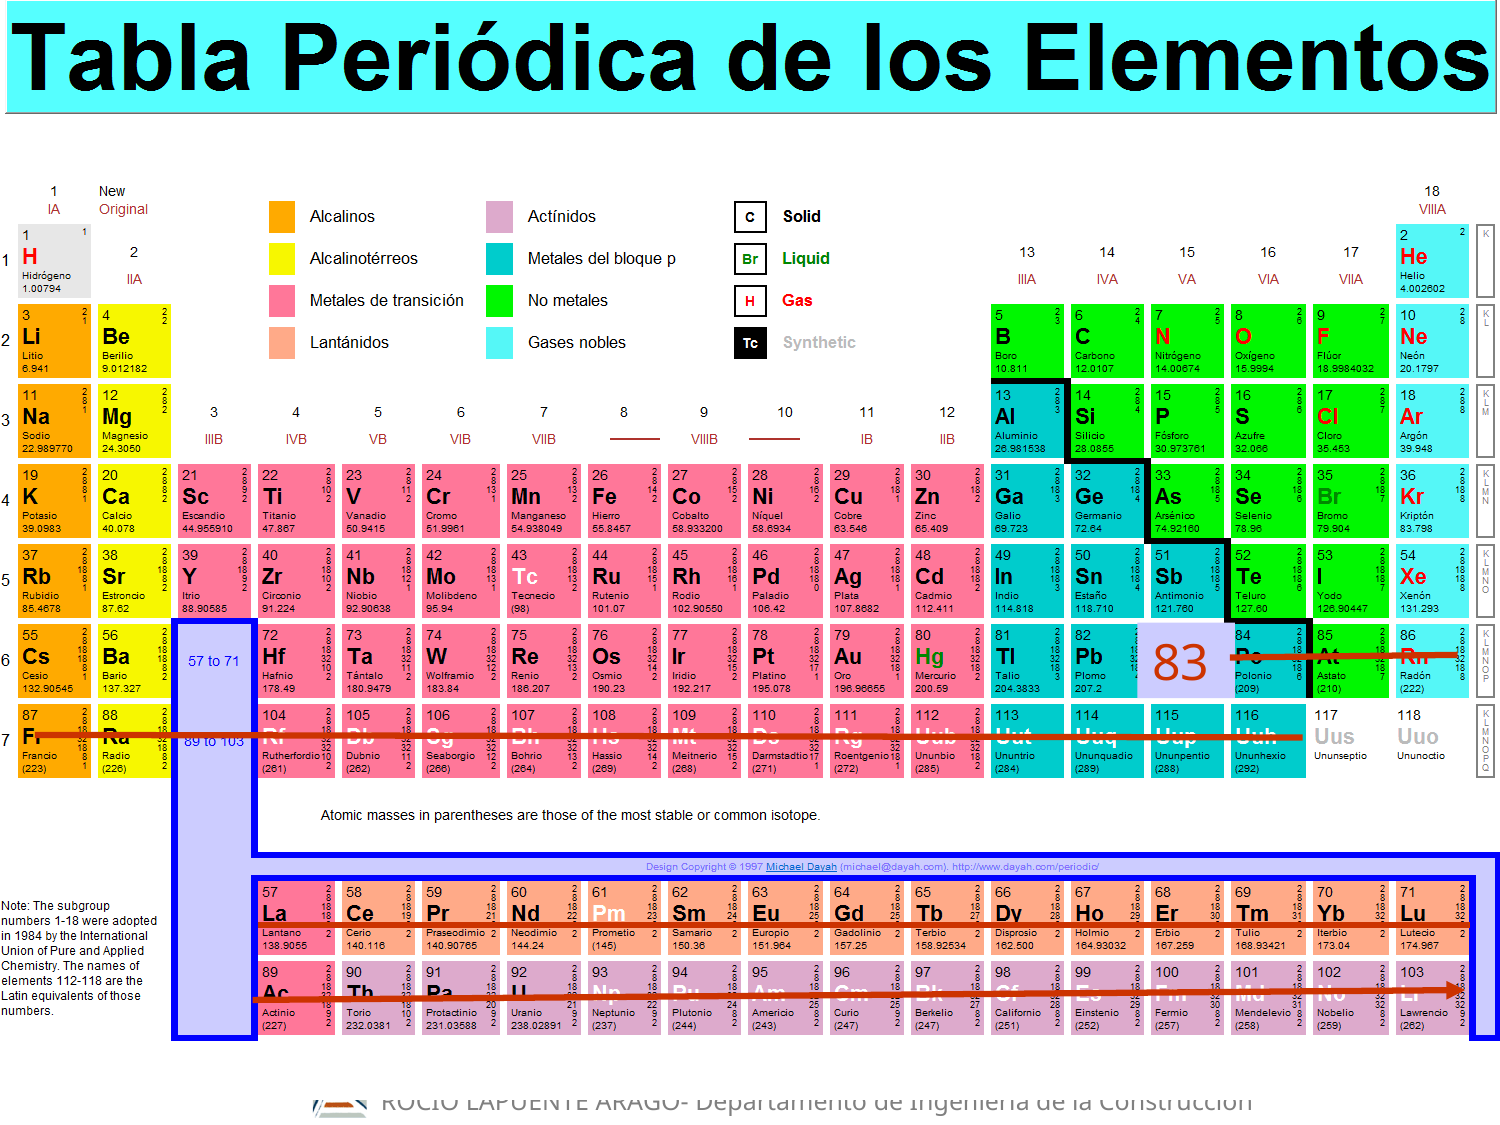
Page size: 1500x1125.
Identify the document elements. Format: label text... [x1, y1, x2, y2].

text_box 83 [1137, 622, 1235, 699]
picture [0, 0, 1500, 1100]
